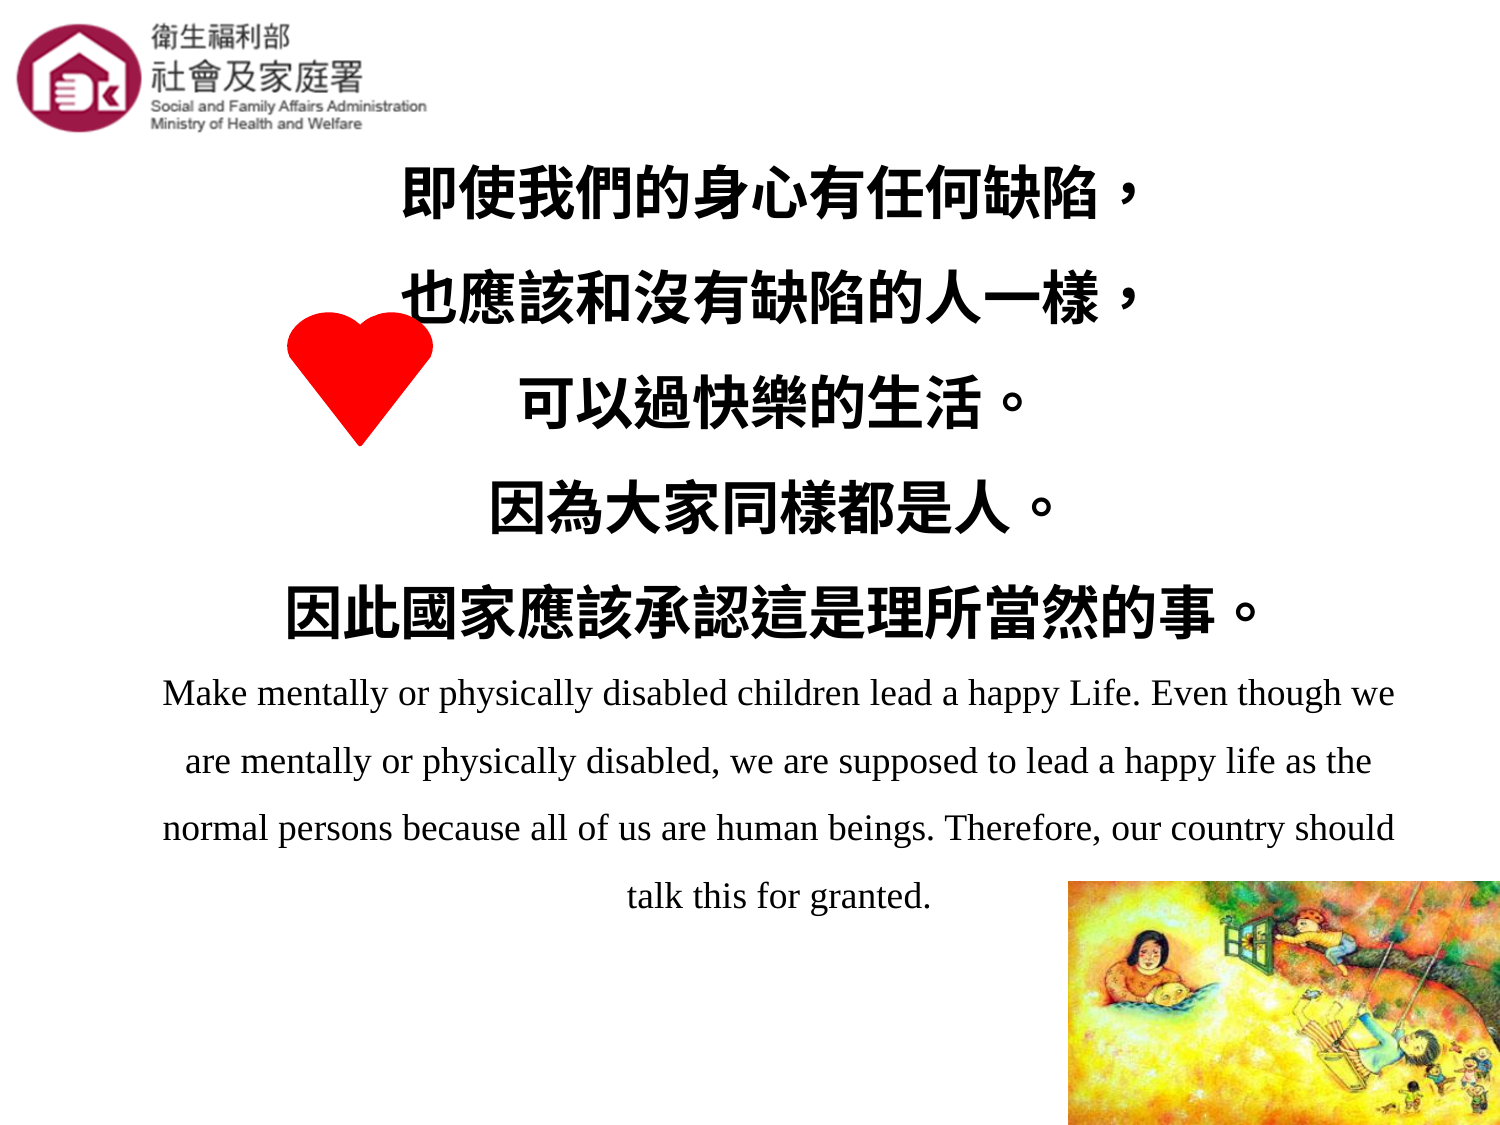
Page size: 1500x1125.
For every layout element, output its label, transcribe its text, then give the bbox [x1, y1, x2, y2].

text_box 即使我們的身心有任何缺陷， 也應該和沒有缺陷的人一樣， 可以過快樂的生活。 因為大家同樣都是人。 因此國家應該承認這是理所當然的事。 Make mentally or physically disabled children lead a happy Life. Even though we are mentally or physically disabled, we are supposed to lead a happy life as the normal persons because all of us are human beings. Therefore, our country should talk this for granted. [135, 113, 1424, 1059]
picture [0, 0, 432, 149]
picture [1068, 881, 1500, 1125]
text_box [289, 314, 431, 445]
